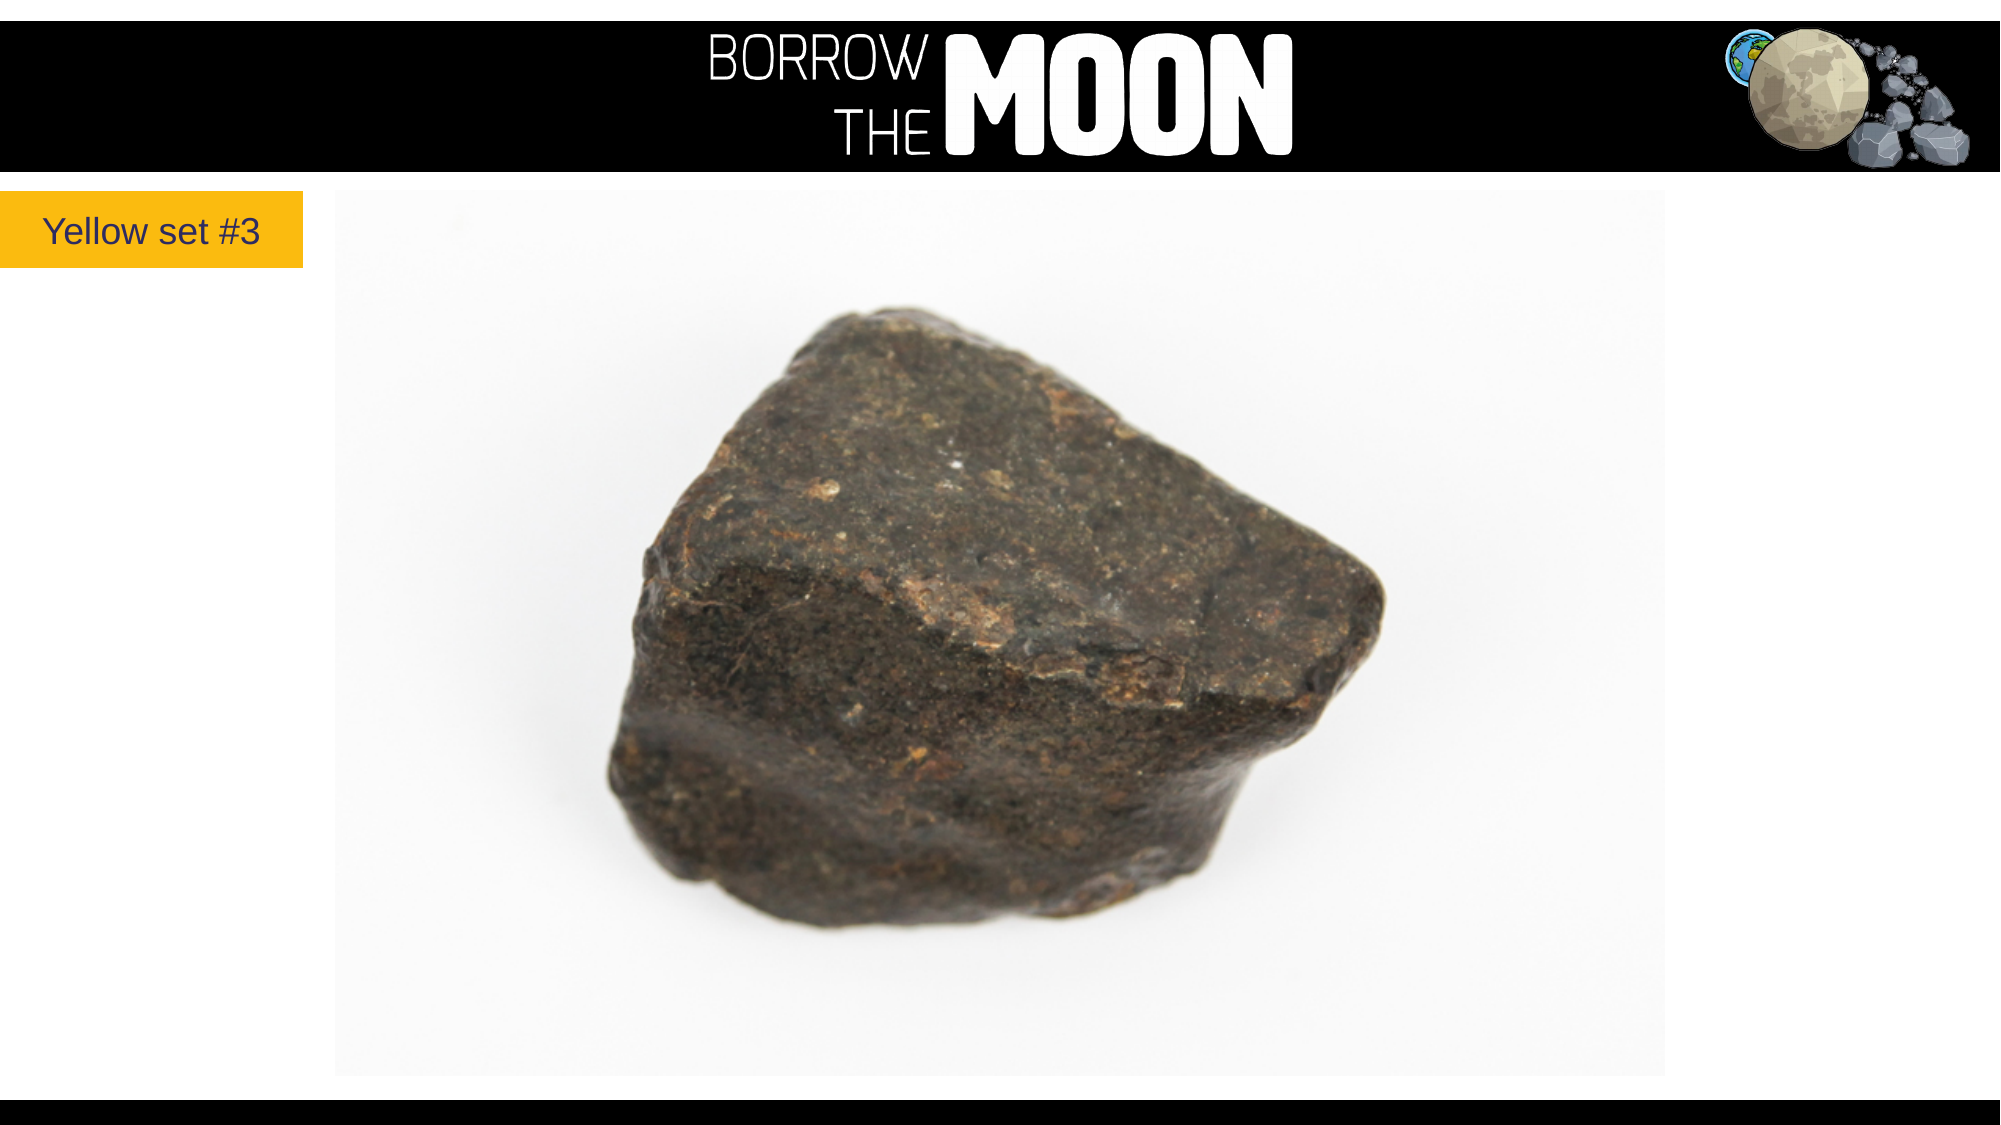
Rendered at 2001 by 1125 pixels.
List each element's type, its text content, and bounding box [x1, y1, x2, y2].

text_box Yellow set #3 [0, 191, 303, 268]
picture [335, 190, 1665, 1076]
